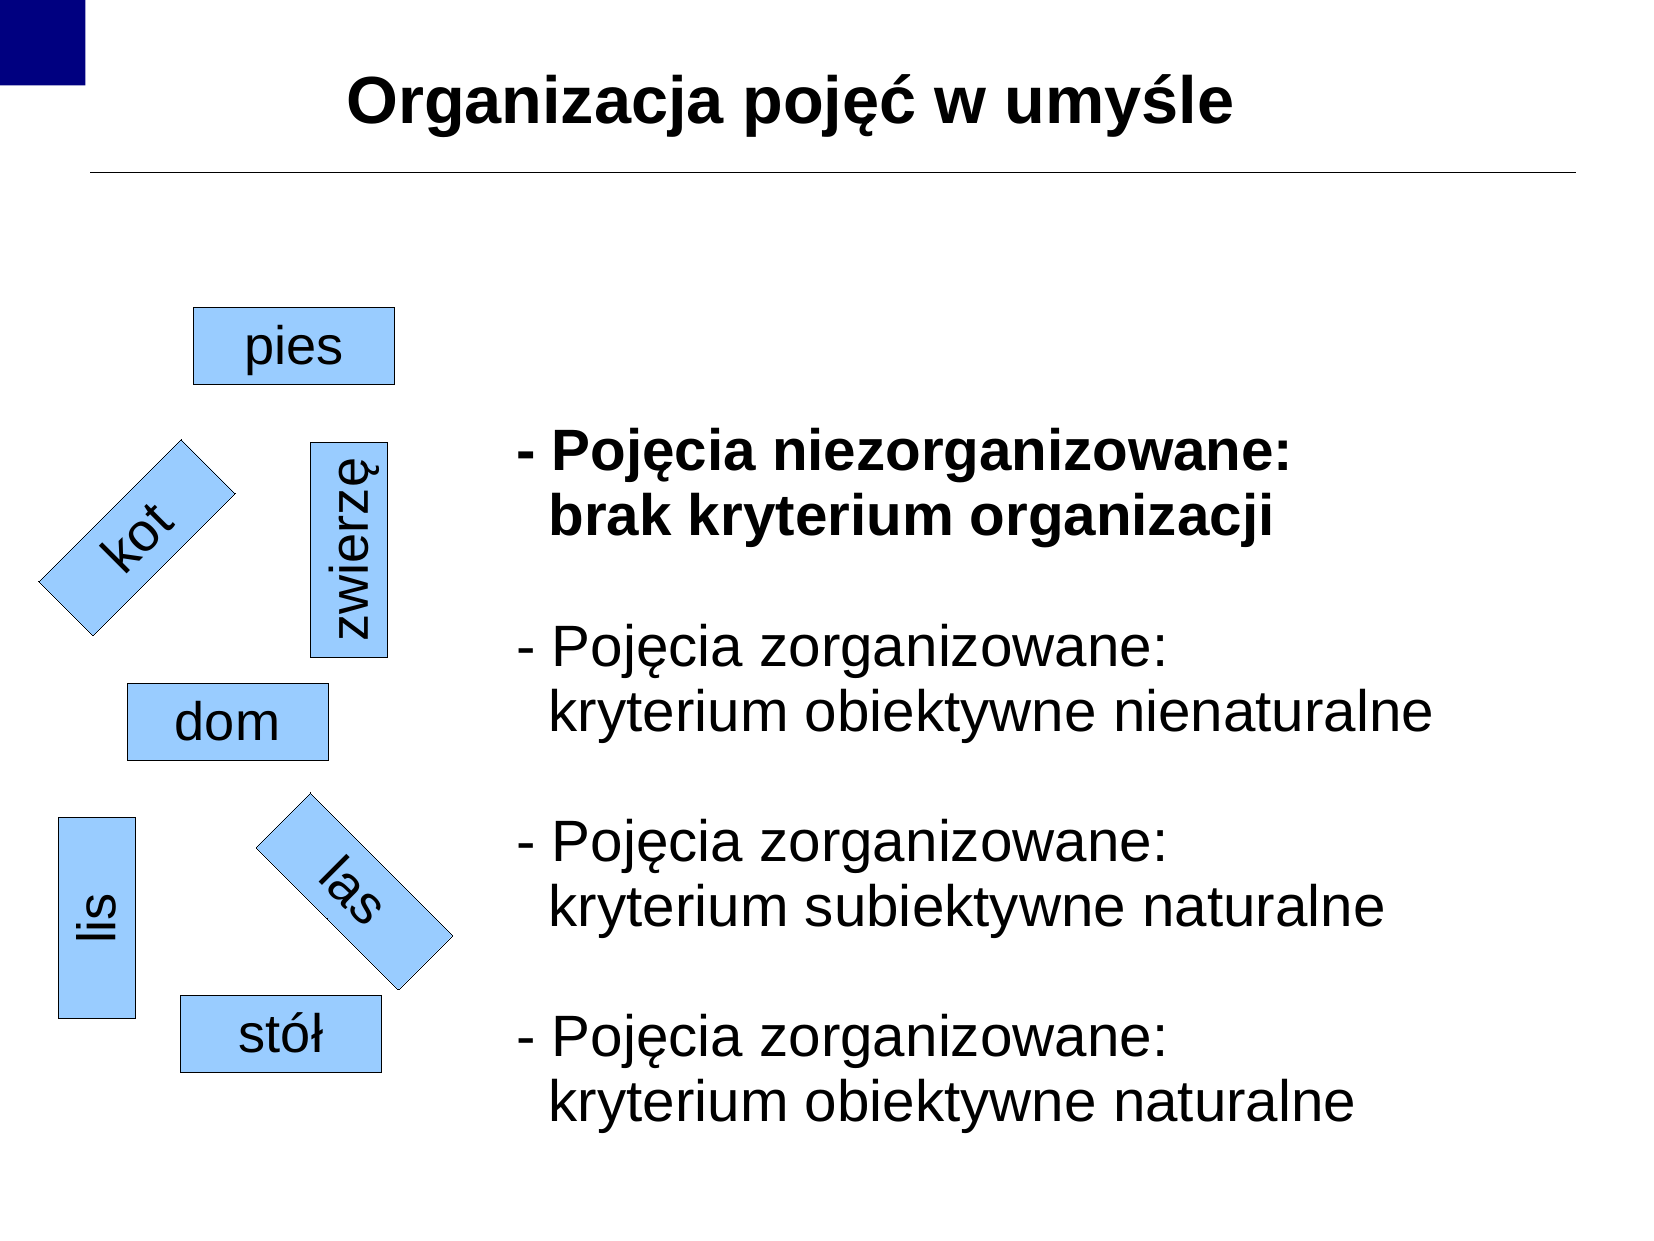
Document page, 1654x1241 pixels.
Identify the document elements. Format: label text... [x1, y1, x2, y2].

text_box las [256, 792, 453, 990]
text_box - Pojęcia niezorganizowane: brak kryterium organizacji - Pojęcia zorganizowane: kryterium obiektywne nienaturalne - Pojęcia zorganizowane: kryterium subiektywne naturalne - Pojęcia zorganizowane: kryterium obiektywne naturalne [501, 410, 1654, 1241]
text_box [0, 0, 86, 86]
text_box stół [180, 995, 382, 1073]
text_box Organizacja pojęć w umyśle [331, 56, 1537, 149]
text_box dom [127, 683, 329, 761]
text_box kot [38, 439, 236, 636]
text_box zwierzę [310, 442, 388, 658]
text_box pies [193, 307, 395, 385]
text_box lis [58, 817, 136, 1019]
